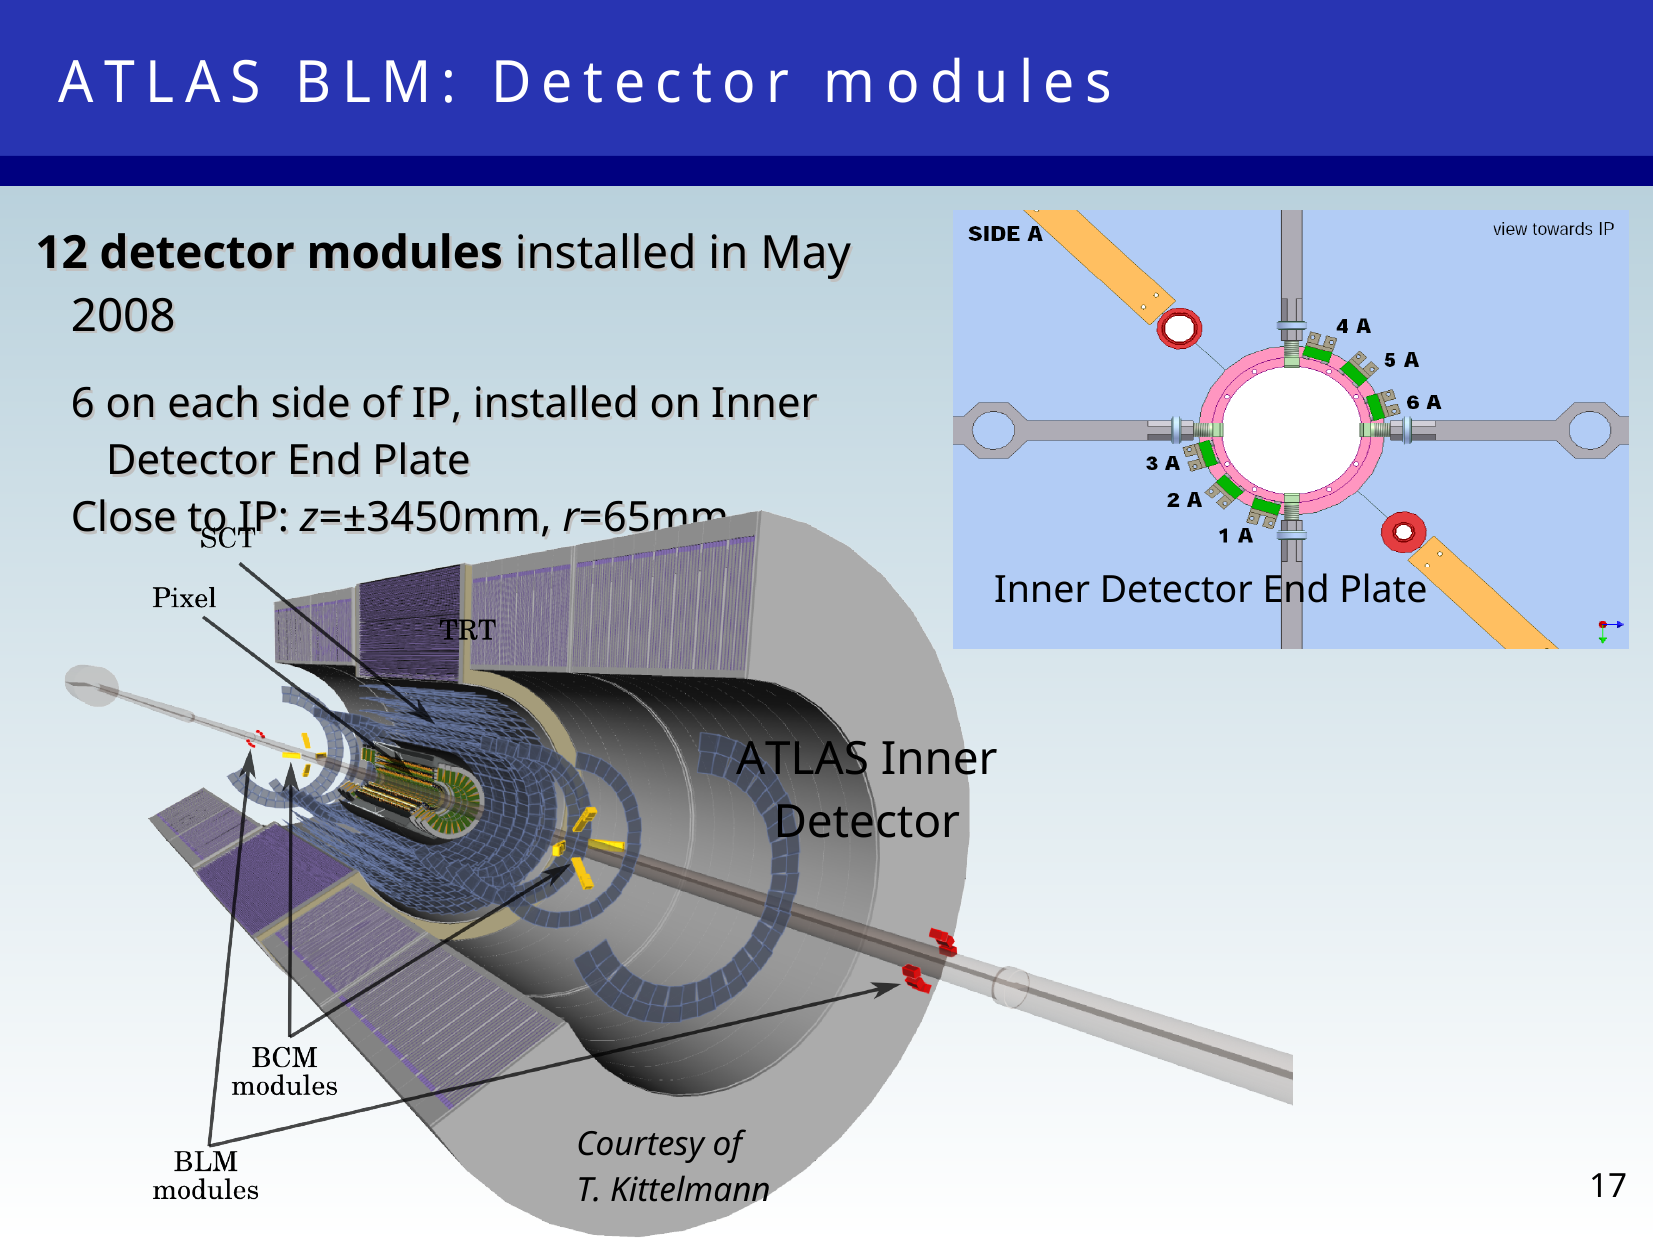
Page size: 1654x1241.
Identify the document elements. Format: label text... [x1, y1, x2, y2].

text_box ATLAS Inner Detector [721, 718, 1006, 844]
subtitle 12 detector modules installed in May 2008 6 on each side of IP, installed on Inner Detector End Plate Close to IP: z=±3450mm, r=65mm [0, 183, 947, 488]
picture [0, 210, 1629, 1241]
text_box Courtesy of T. Kittelmann [561, 1113, 786, 1210]
text_box Inner Detector End Plate [979, 555, 1413, 616]
title ATLAS BLM: Detector modules [58, 5, 1613, 155]
